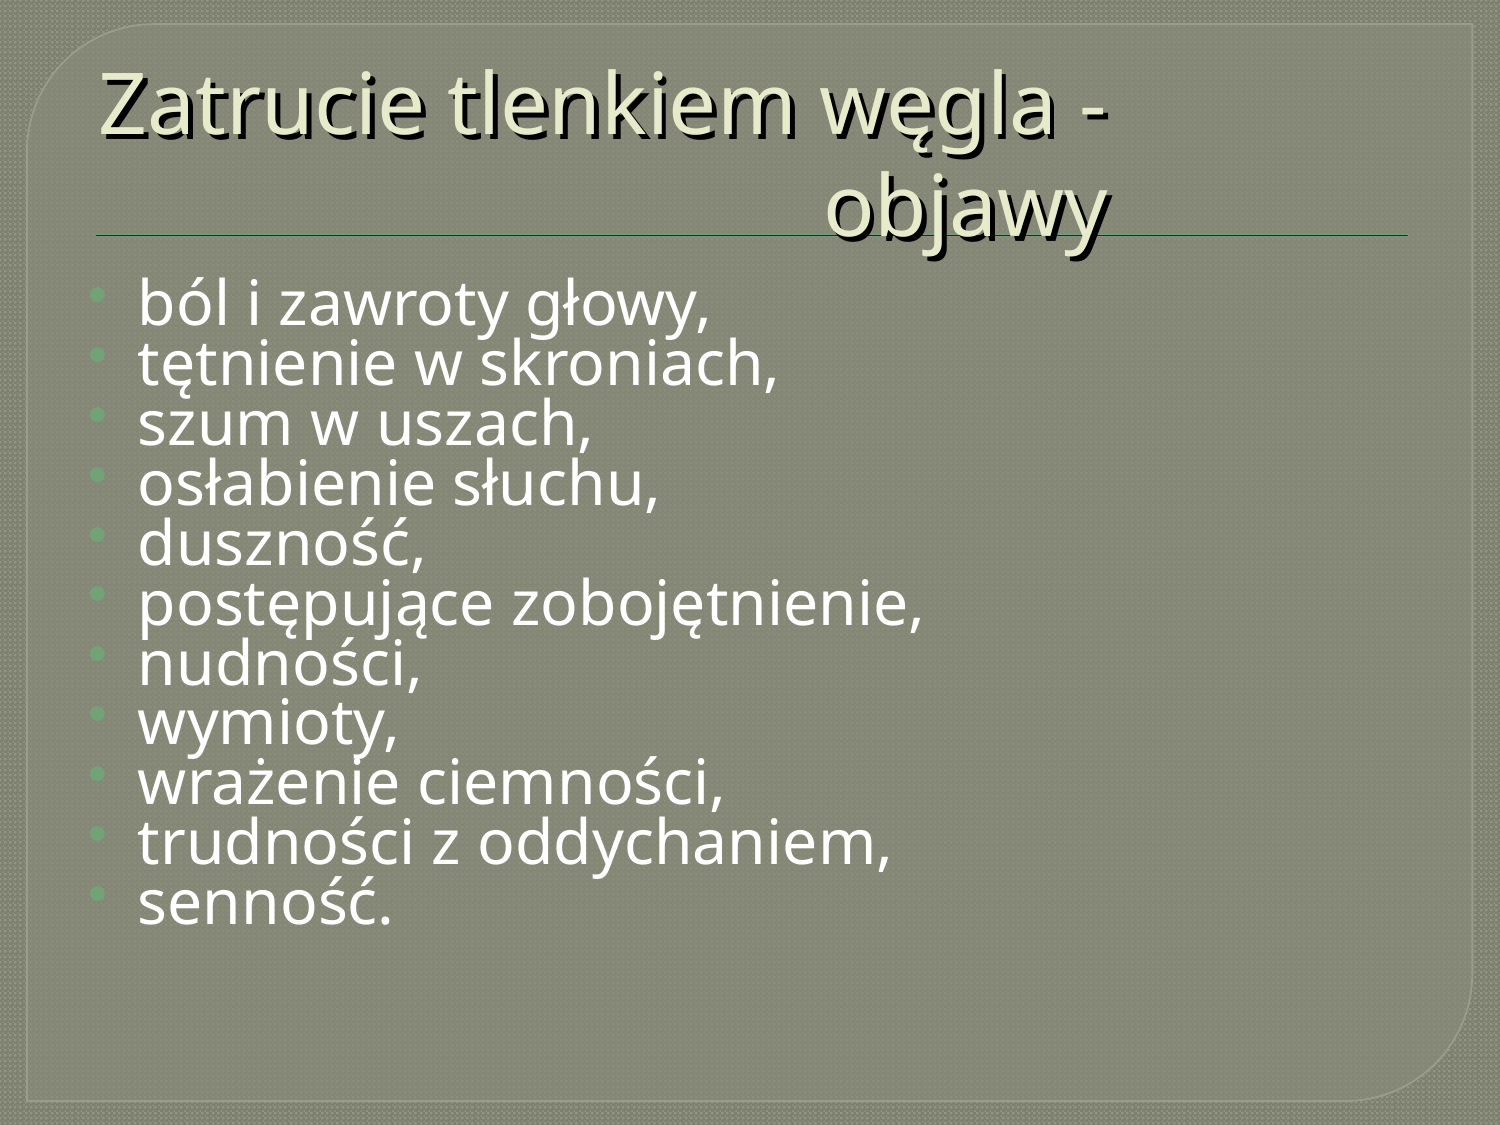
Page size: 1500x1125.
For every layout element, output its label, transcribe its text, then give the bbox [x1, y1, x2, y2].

title Zatrucie tlenkiem węgla - objawy [75, 41, 1426, 230]
list ból i zawroty głowy, tętnienie w skroniach, szum w uszach, osłabienie słuchu, duszność, postępujące zobojętnienie, nudności, wymioty, wrażenie ciemności, trudności z oddychaniem, senność. [75, 270, 1426, 1013]
